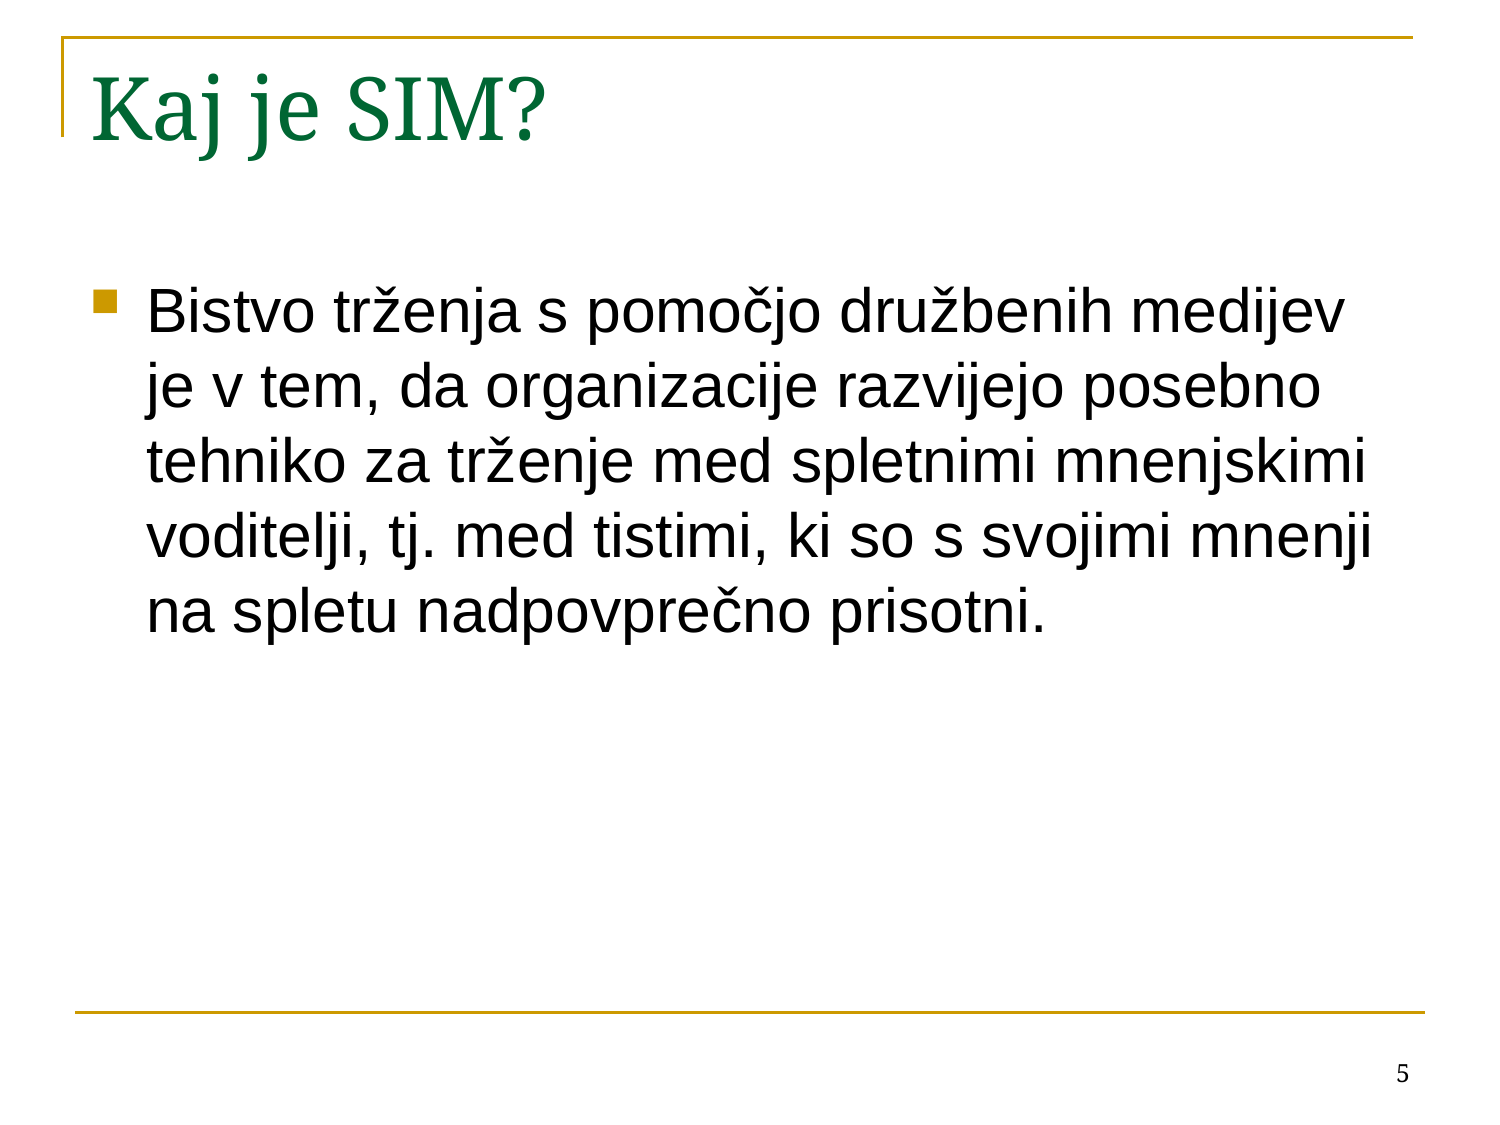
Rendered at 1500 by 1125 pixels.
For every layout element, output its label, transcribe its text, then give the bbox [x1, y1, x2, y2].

list Bistvo trženja s pomočjo družbenih medijev je v tem, da organizacije razvijejo posebno tehniko za trženje med spletnimi mnenjskimi voditelji, tj. med tistimi, ki so s svojimi mnenji na spletu nadpovprečno prisotni. [75, 262, 1426, 1006]
text_box <number> [1074, 1024, 1426, 1100]
title Kaj je SIM? [75, 45, 1426, 233]
